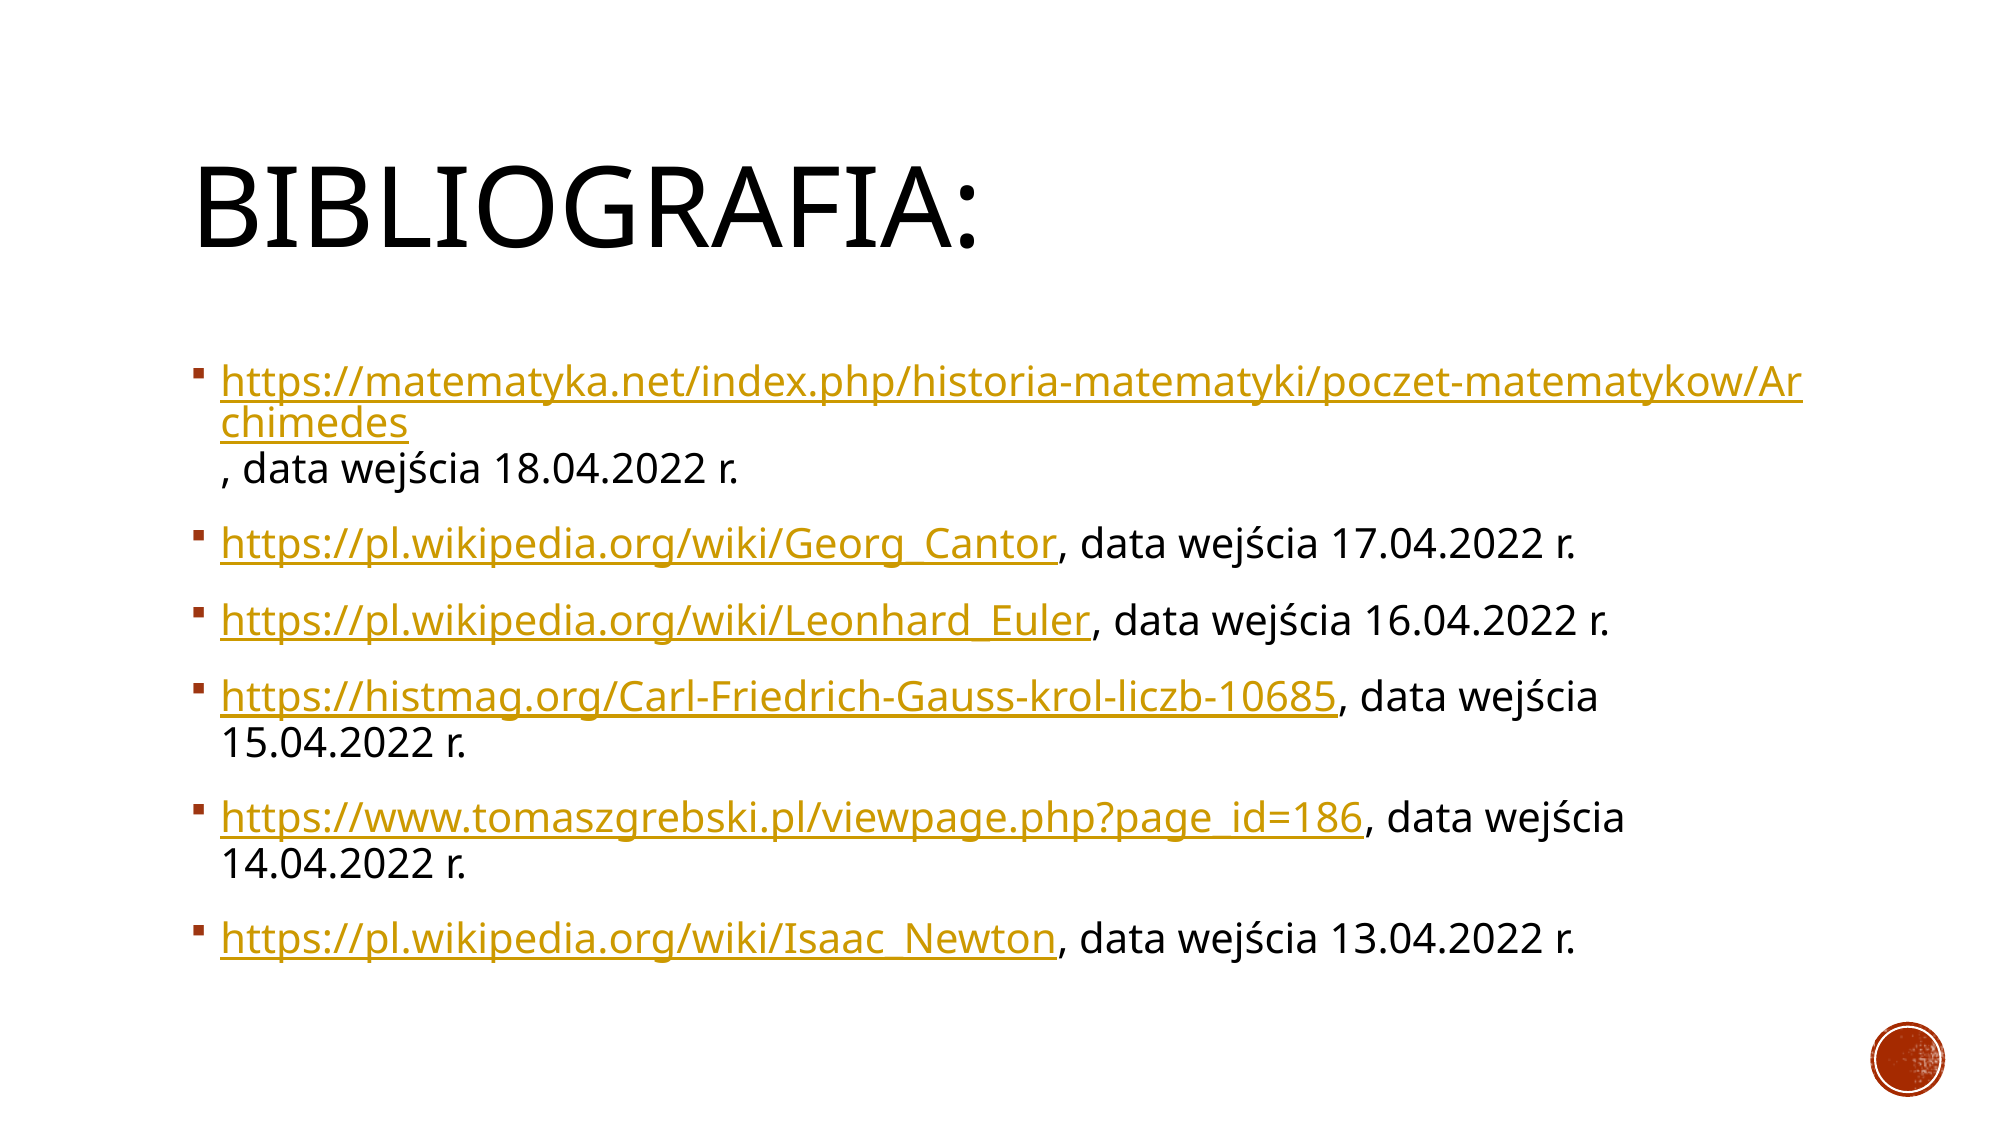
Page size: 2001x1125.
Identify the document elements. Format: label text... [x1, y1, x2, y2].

list https://matematyka.net/index.php/historia-matematyki/poczet-matematykow/Archimedes, data wejścia 18.04.2022 r. https://pl.wikipedia.org/wiki/Georg_Cantor, data wejścia 17.04.2022 r. https://pl.wikipedia.org/wiki/Leonhard_Euler, data wejścia 16.04.2022 r. https://histmag.org/Carl-Friedrich-Gauss-krol-liczb-10685, data wejścia 15.04.2022 r. https://www.tomaszgrebski.pl/viewpage.php?page_id=186, data wejścia 14.04.2022 r. https://pl.wikipedia.org/wiki/Isaac_Newton, data wejścia 13.04.2022 r. [175, 348, 1826, 1013]
picture [1870, 1021, 1946, 1097]
title Bibliografia: [175, 79, 1826, 344]
